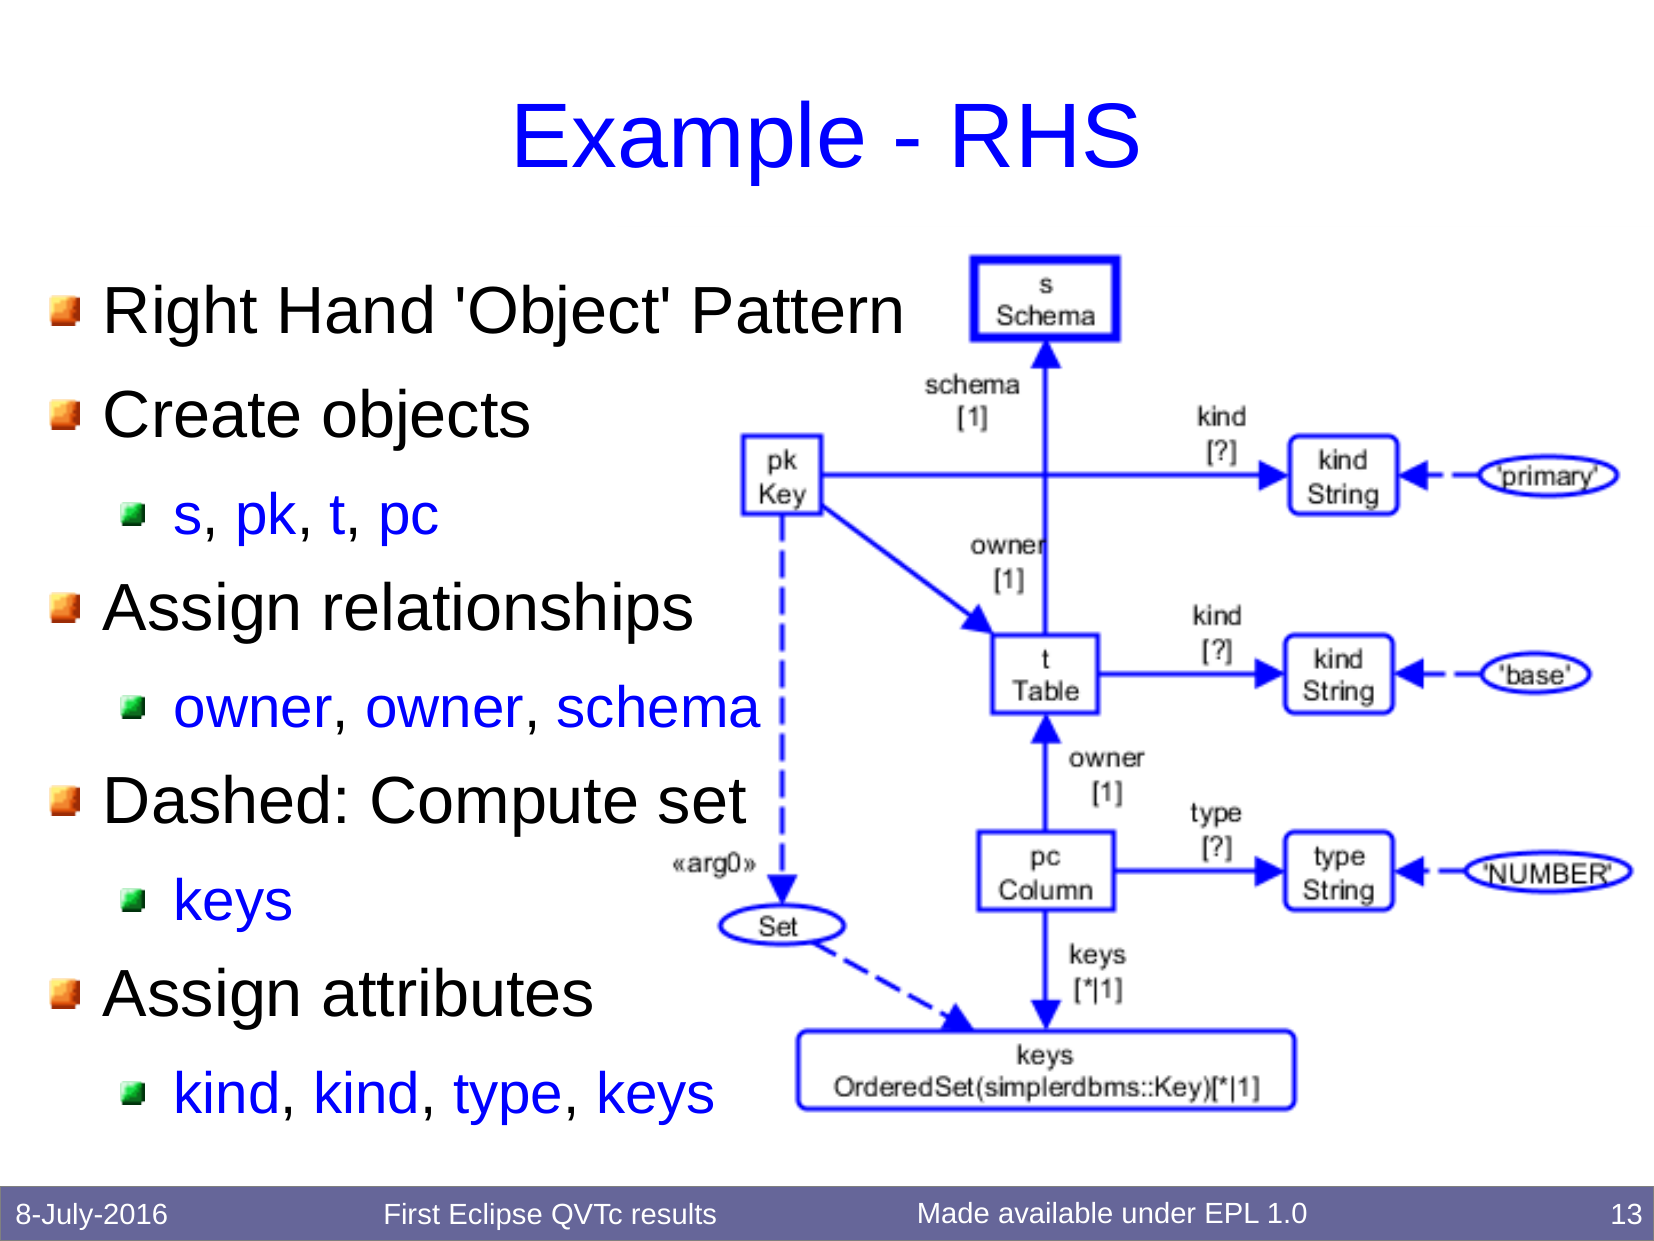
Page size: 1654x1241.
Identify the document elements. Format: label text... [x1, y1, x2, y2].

picture [617, 225, 1654, 1145]
title Example - RHS [82, 49, 1571, 222]
list Right Hand 'Object' Pattern Create objects s, pk, t, pc Assign relationships owner, owner, schema Dashed: Compute set keys Assign attributes kind, kind, type, keys [31, 273, 1229, 1125]
